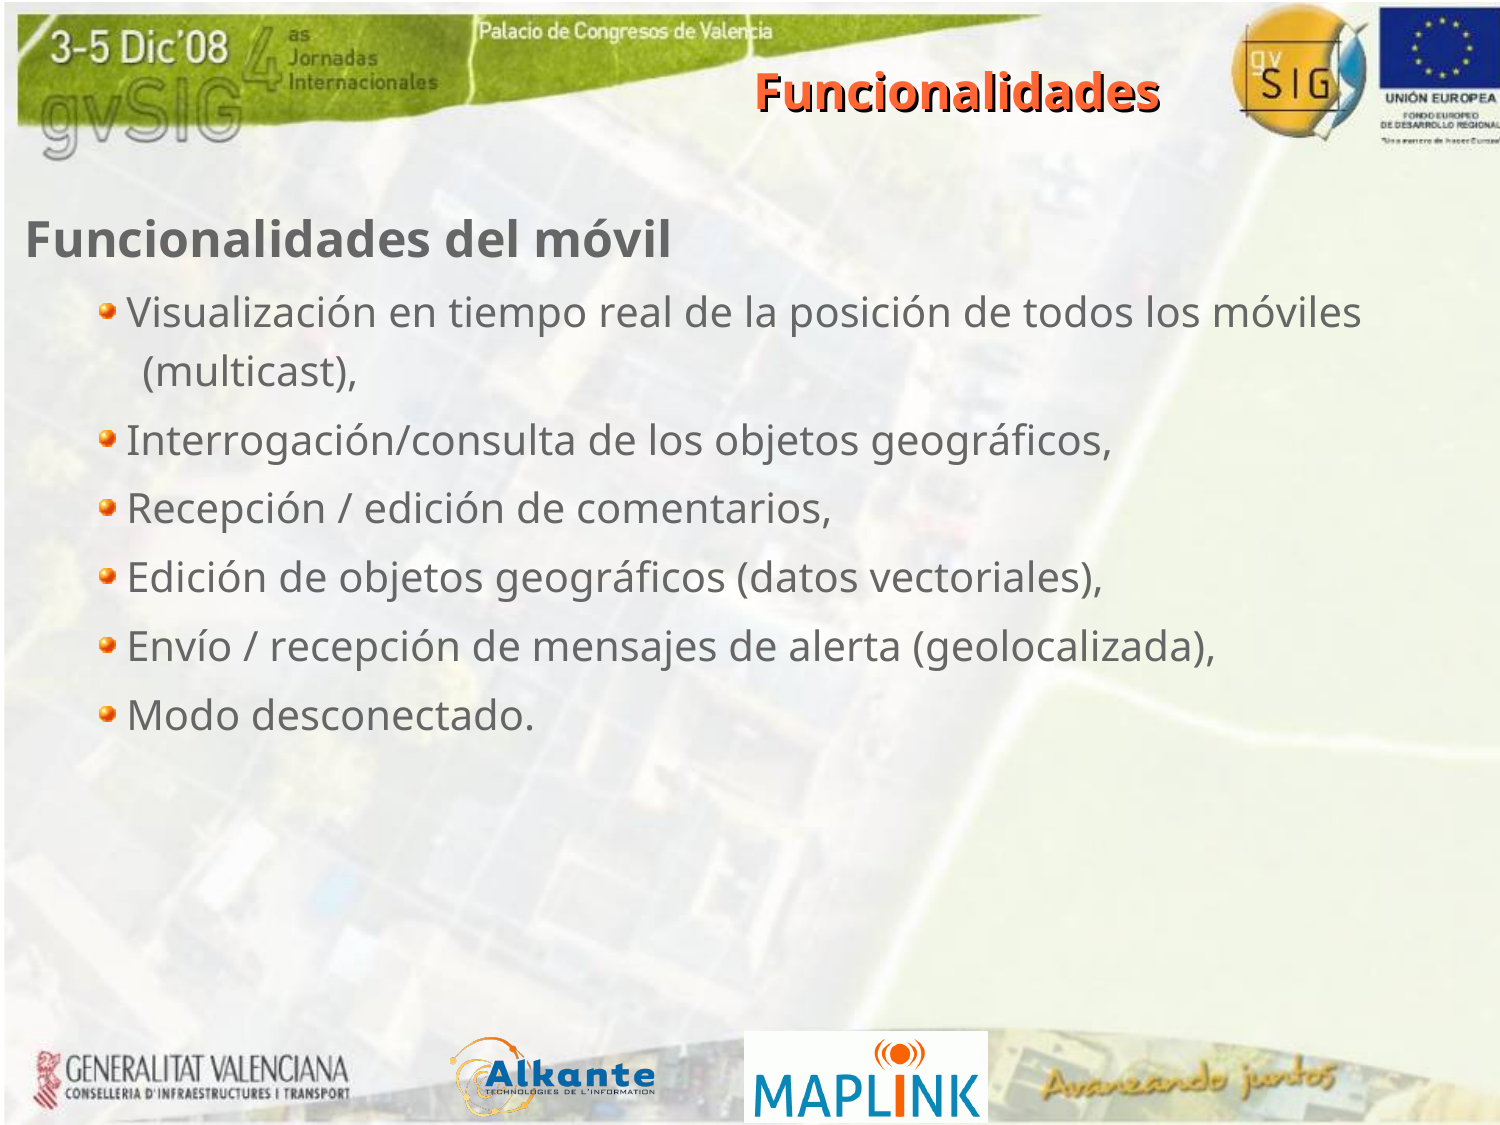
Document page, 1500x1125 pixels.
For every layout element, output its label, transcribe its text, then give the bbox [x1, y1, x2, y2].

text_box Funcionalidades [614, 59, 1300, 120]
picture [4, 2, 1500, 1125]
text_box Funcionalidades del móvil Visualización en tiempo real de la posición de todos los móviles (multicast), Interrogación/consulta de los objetos geográficos, Recepción / edición de comentarios, Edición de objetos geográficos (datos vectoriales), Envío / recepción de mensajes de alerta (geolocalizada), Modo desconectado. [24, 206, 1471, 1019]
